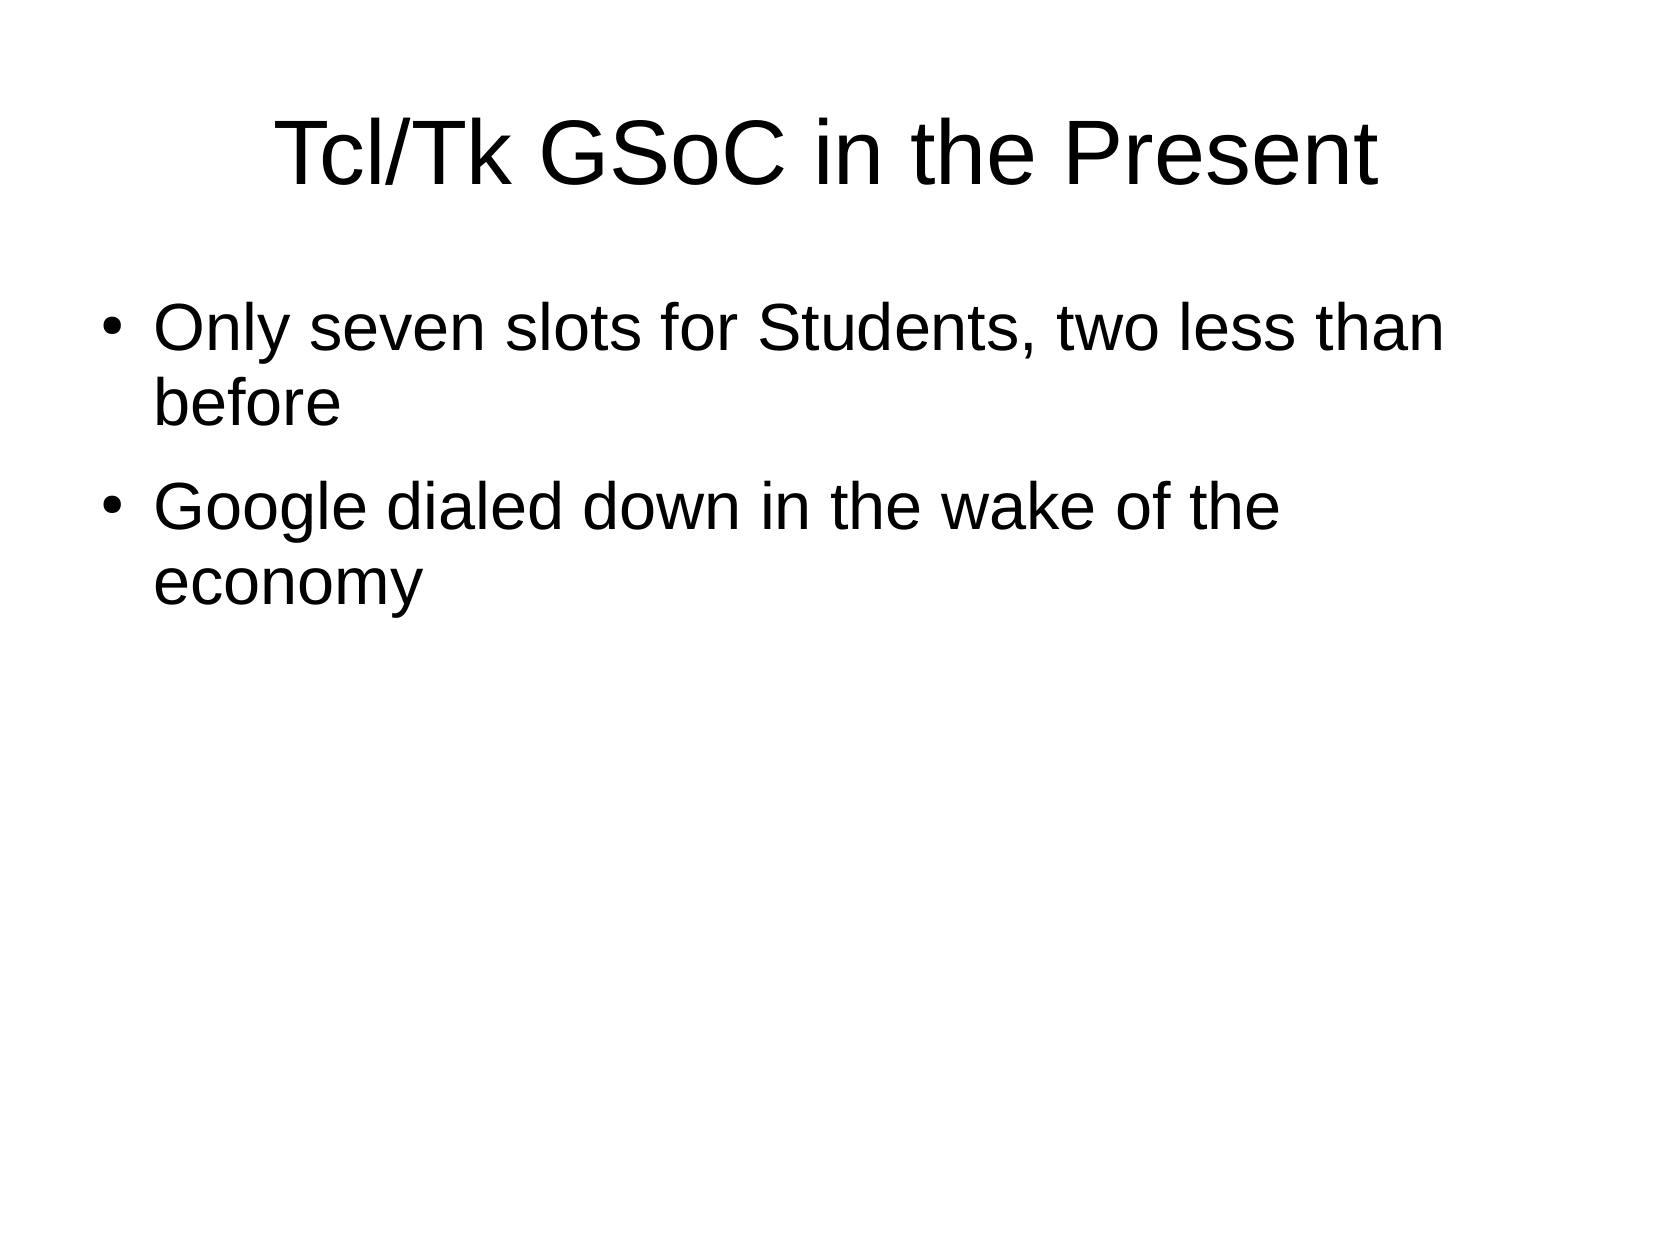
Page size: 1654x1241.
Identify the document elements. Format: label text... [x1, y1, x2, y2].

title Tcl/Tk GSoC in the Present [82, 56, 1571, 250]
list Only seven slots for Students, two less than before Google dialed down in the wake of the economy [82, 290, 1571, 1094]
